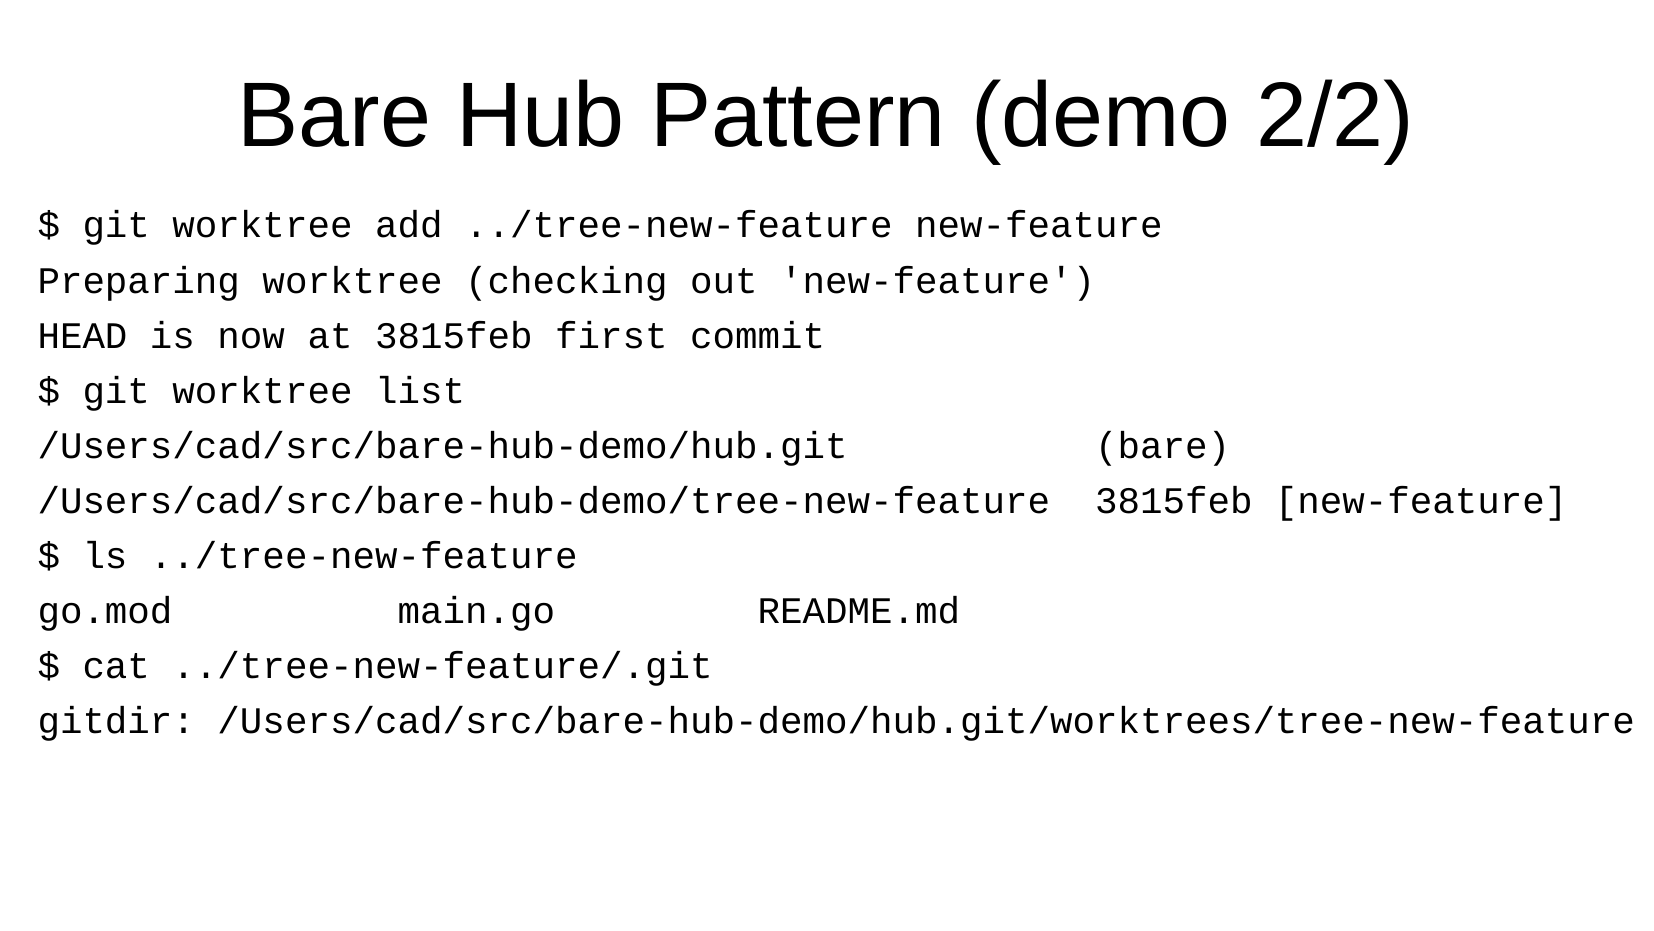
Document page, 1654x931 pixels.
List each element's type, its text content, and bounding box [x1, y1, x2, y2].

title Bare Hub Pattern (demo 2/2) [82, 37, 1571, 193]
list $ git worktree add ../tree-new-feature new-feature Preparing worktree (checking out 'new-feature') HEAD is now at 3815feb first commit $ git worktree list /Users/cad/src/bare-hub-demo/hub.git (bare) /Users/cad/src/bare-hub-demo/tree-new-feature 3815feb [new-feature] $ ls ../tree-new-feature go.mod main.go README.md $ cat ../tree-new-feature/.git gitdir: /Users/cad/src/bare-hub-demo/hub.git/worktrees/tree-new-feature [37, 217, 1654, 863]
